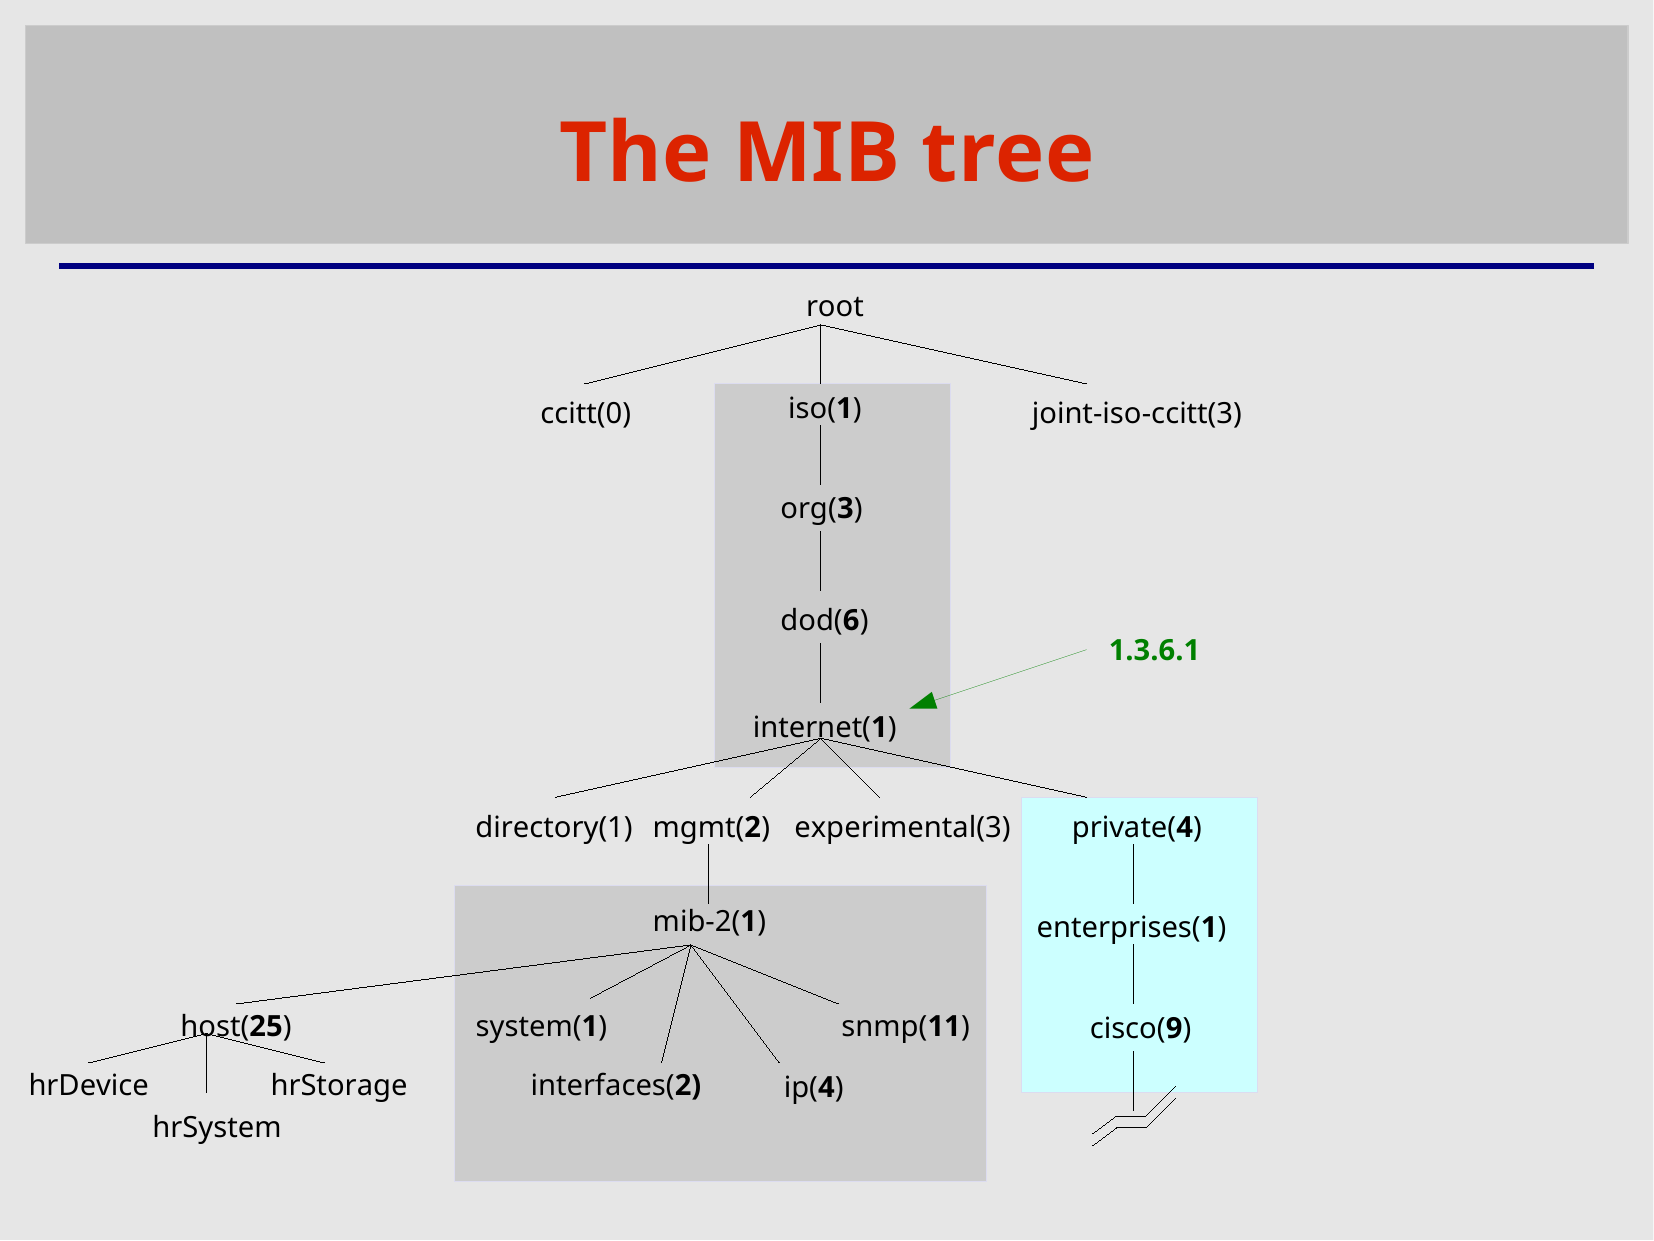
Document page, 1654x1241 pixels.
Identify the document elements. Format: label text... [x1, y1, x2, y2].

text_box 1.3.6.1 [1093, 620, 1220, 670]
text_box host(25) [165, 996, 314, 1046]
text_box internet(1) [738, 696, 917, 747]
text_box experimental(3) [779, 797, 1033, 847]
text_box org(3) [765, 478, 882, 528]
text_box hrDevice [13, 1055, 167, 1105]
text_box mgmt(2) [637, 797, 779, 847]
text_box private(4) [1057, 797, 1222, 847]
text_box root [791, 276, 880, 326]
text_box system(1) [460, 996, 628, 1046]
text_box ccitt(0) [525, 383, 653, 434]
text_box [454, 885, 987, 1182]
text_box hrStorage [255, 1055, 423, 1105]
title The MIB tree [121, 46, 1534, 253]
text_box joint-iso-ccitt(3) [1017, 383, 1269, 434]
text_box [714, 383, 951, 768]
text_box [1021, 797, 1258, 1093]
text_box directory(1) [460, 797, 637, 847]
text_box iso(1) [773, 377, 882, 428]
text_box [1021, 797, 1133, 897]
text_box ip(4) [769, 1057, 864, 1107]
text_box cisco(9) [1075, 998, 1214, 1048]
text_box snmp(11) [826, 996, 992, 1046]
text_box hrSystem [137, 1096, 298, 1147]
text_box interfaces(2) [515, 1055, 723, 1105]
text_box enterprises(1) [1021, 897, 1248, 947]
text_box mib-2(1) [637, 891, 788, 942]
text_box dod(6) [765, 590, 888, 640]
